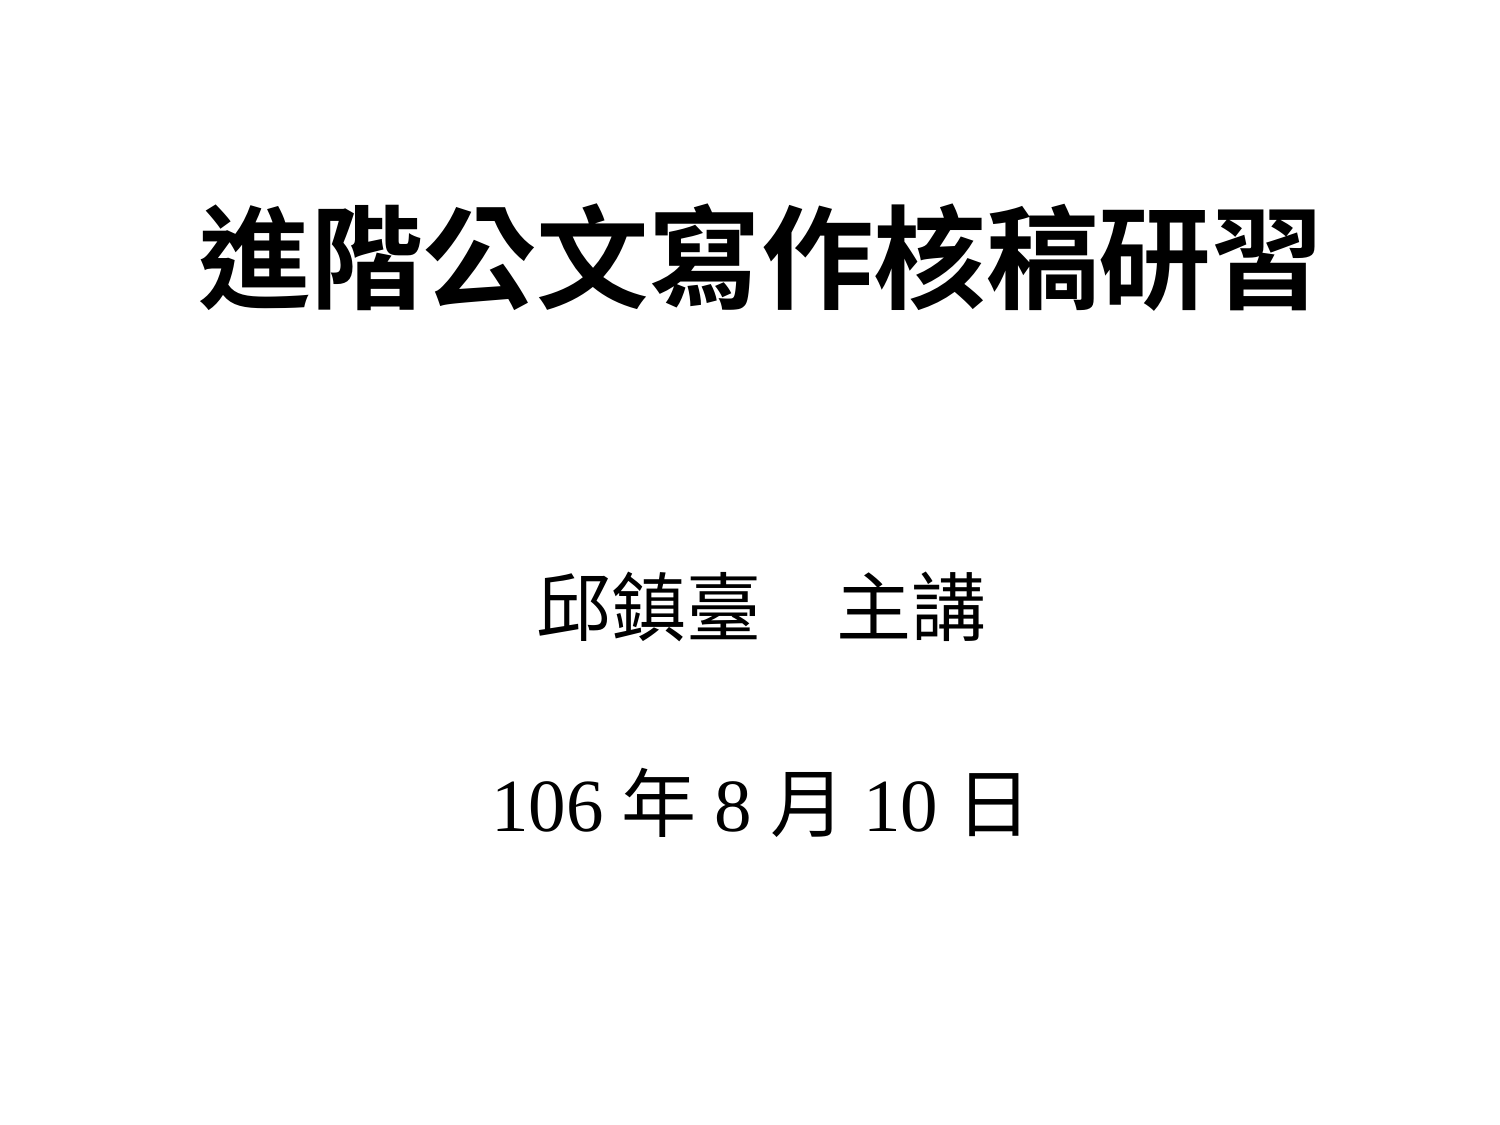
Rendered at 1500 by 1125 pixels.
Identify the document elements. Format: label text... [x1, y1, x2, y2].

subtitle 邱鎮臺 主講 106年8月10日 [236, 562, 1287, 768]
text_box 進階公文寫作核稿研習 [184, 180, 1339, 331]
